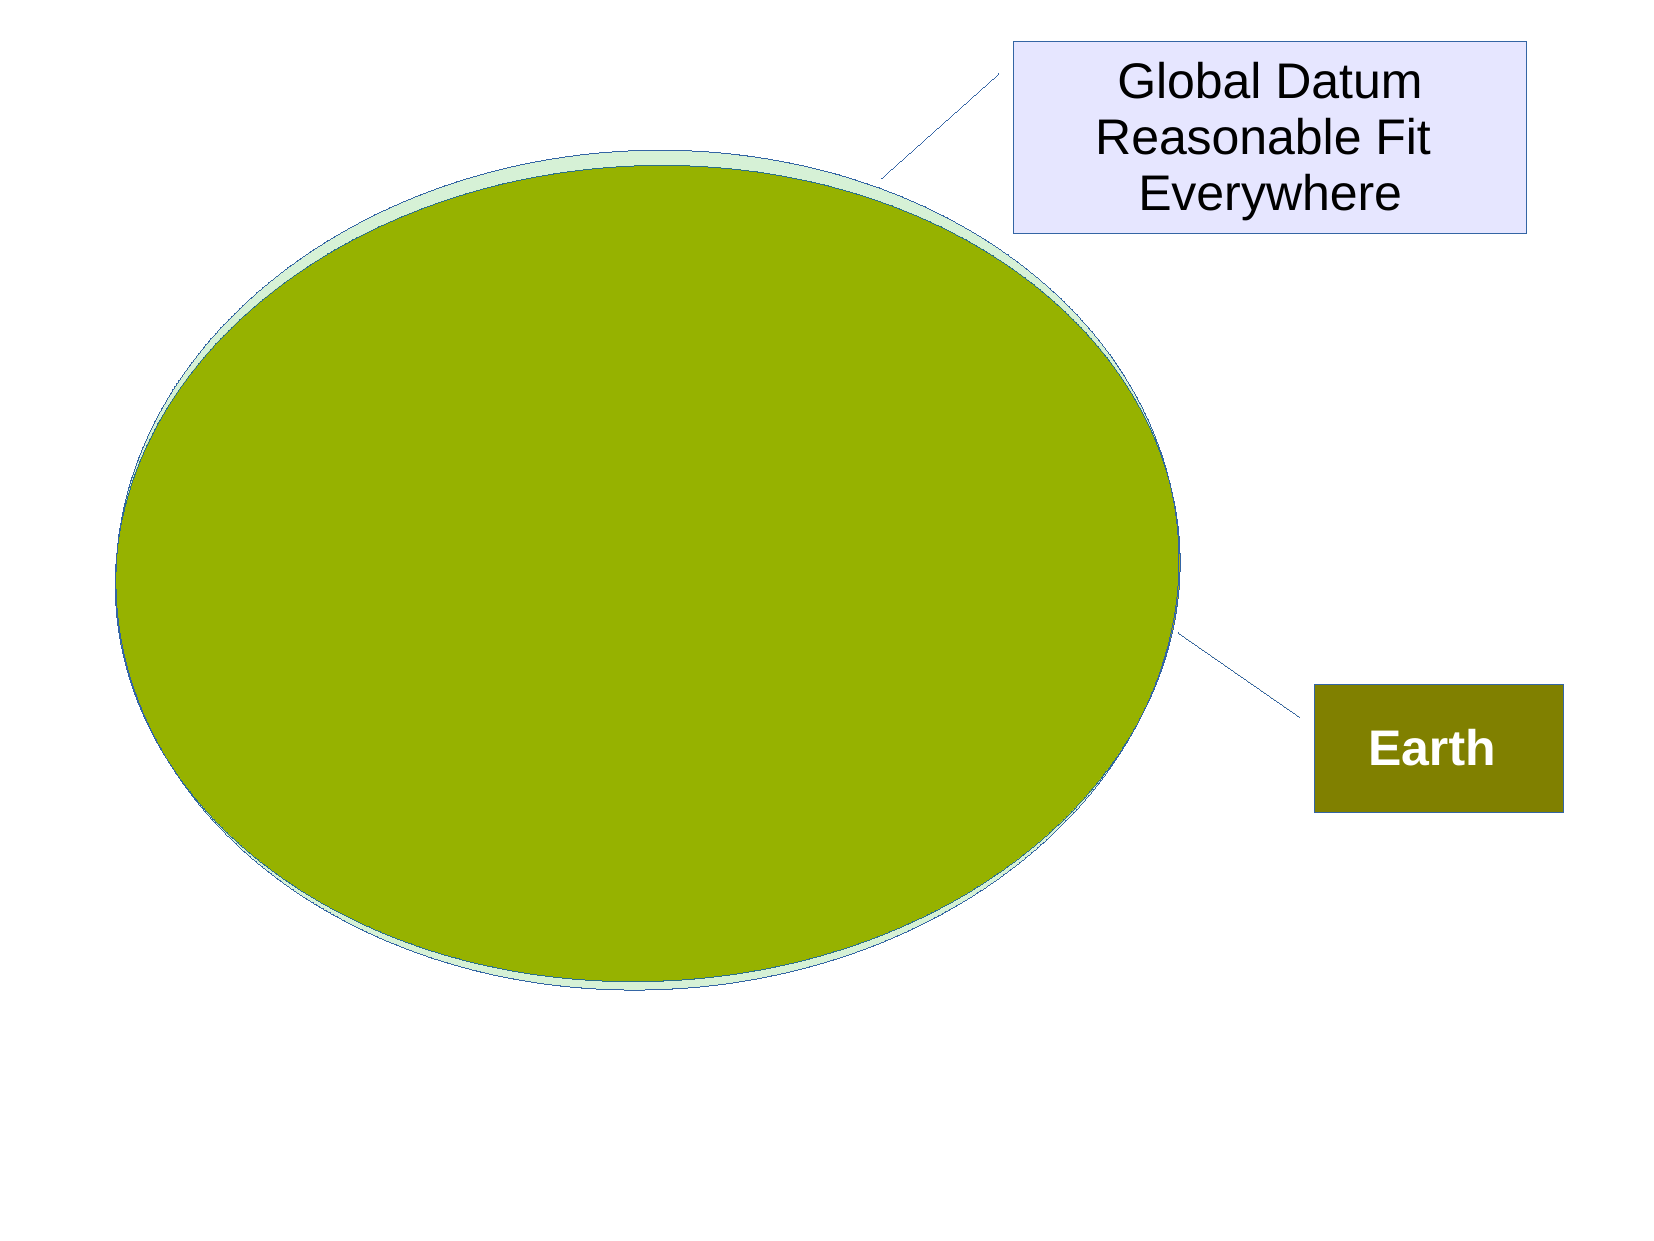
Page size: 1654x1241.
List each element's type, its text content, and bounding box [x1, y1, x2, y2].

text_box [115, 150, 1181, 991]
text_box Earth [1314, 684, 1564, 812]
text_box Global Datum Reasonable Fit Everywhere [1014, 41, 1527, 233]
